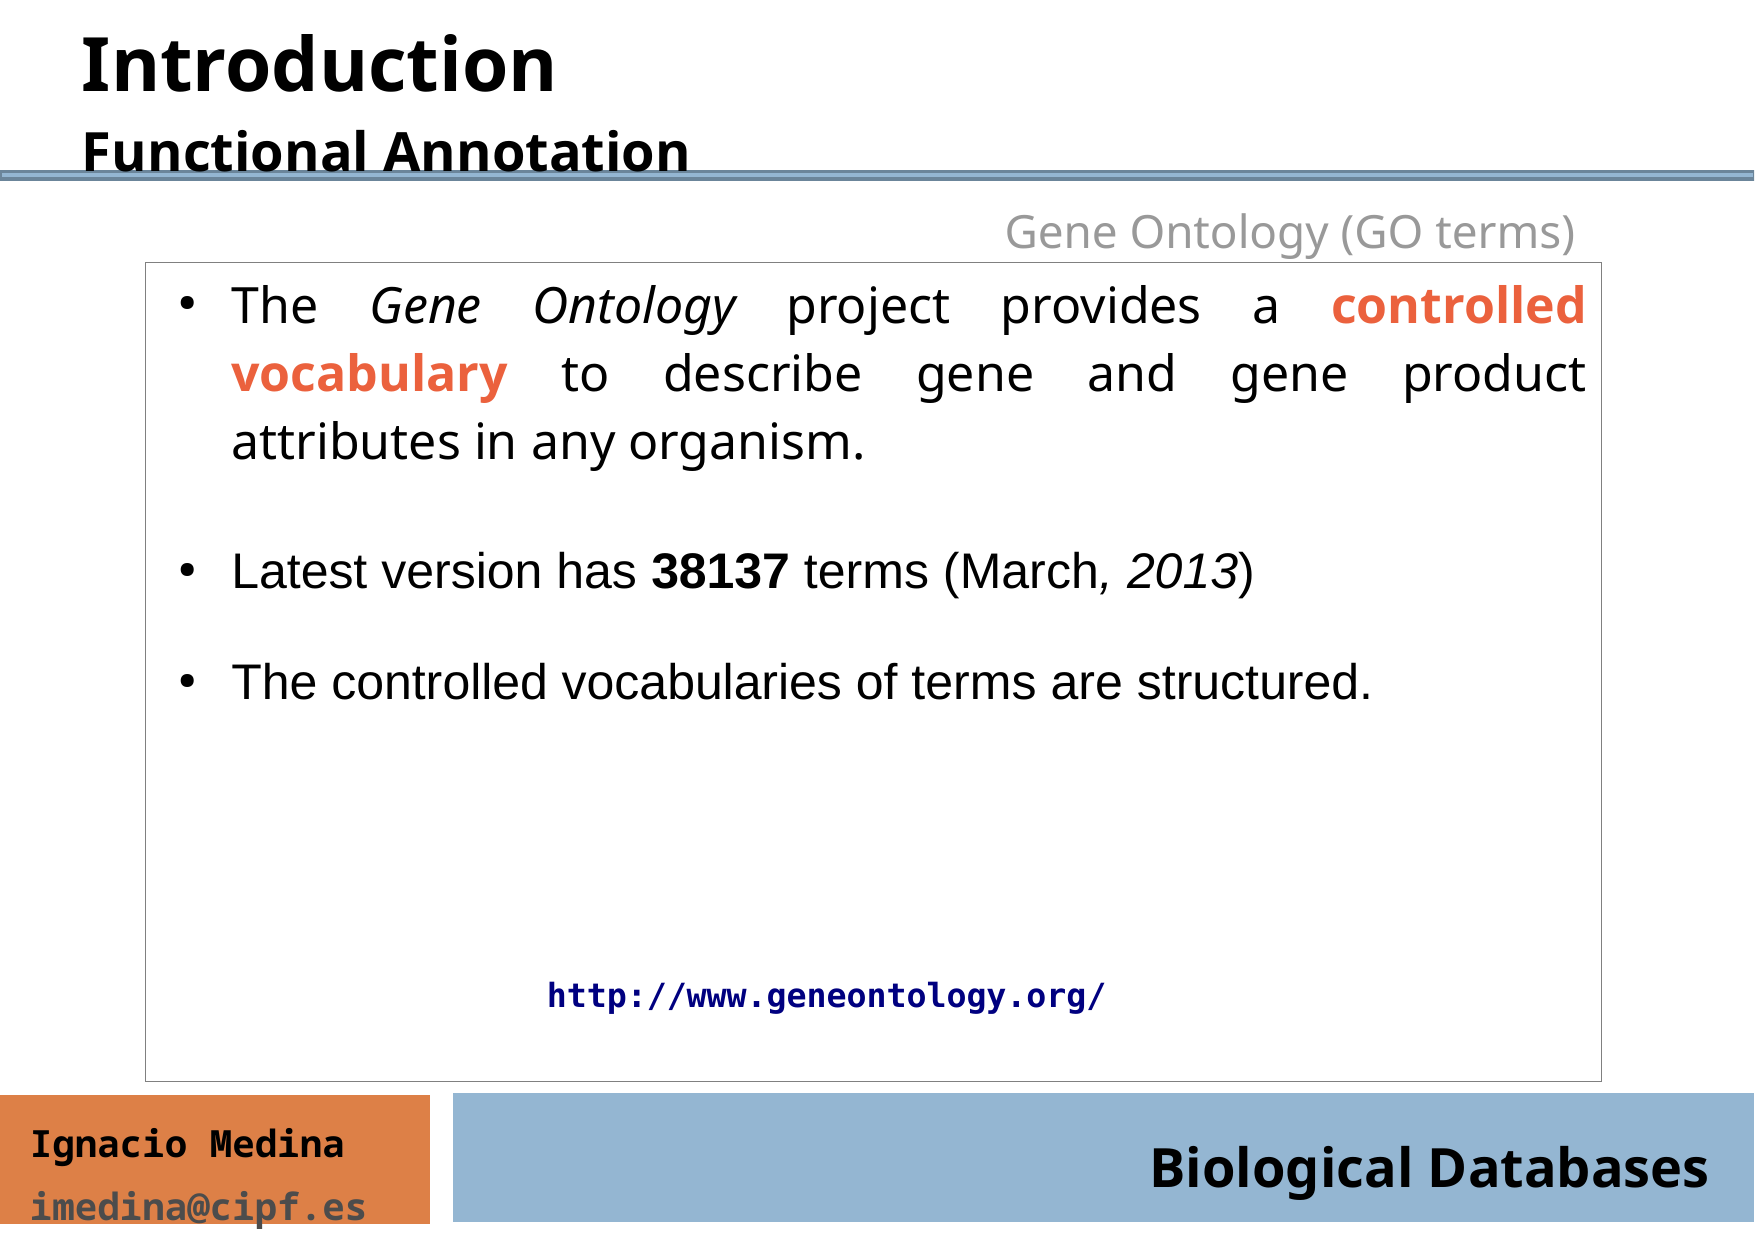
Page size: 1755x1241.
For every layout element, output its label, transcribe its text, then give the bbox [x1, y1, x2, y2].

text_box [1571, 171, 1754, 179]
text_box http://www.geneontology.org/ [248, 969, 1405, 1023]
text_box Introduction Functional Annotation [67, 3, 1688, 168]
title [112, 153, 1571, 219]
text_box Ignacio Medina imedina@cipf.es [15, 1110, 406, 1213]
text_box [0, 171, 112, 179]
text_box Gene Ontology (GO terms) [615, 192, 1591, 263]
text_box Biological Databases [675, 1122, 1726, 1200]
text_box The Gene Ontology project provides a controlled vocabulary to describe gene and gene product attributes in any organism. Latest version has 38137 terms (March, 2013) The controlled vocabularies of terms are structured. [145, 262, 1602, 1082]
